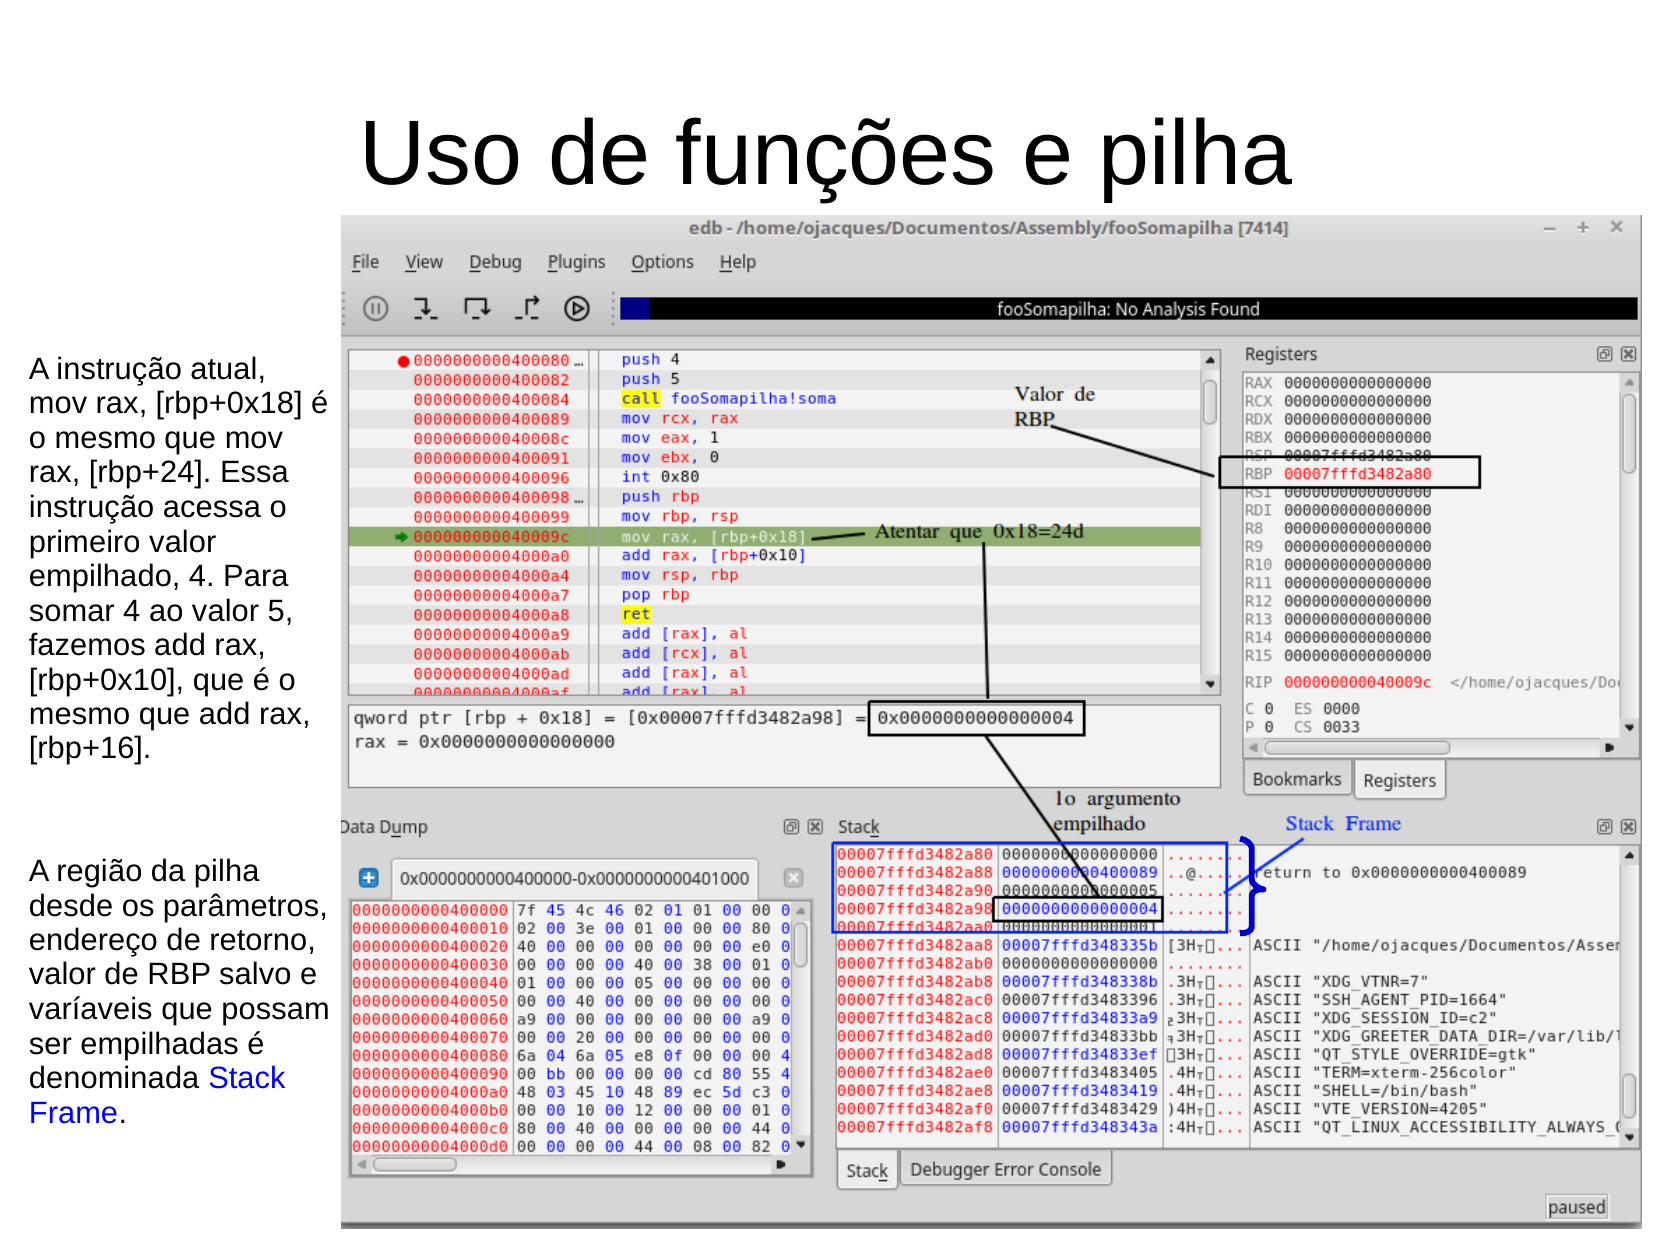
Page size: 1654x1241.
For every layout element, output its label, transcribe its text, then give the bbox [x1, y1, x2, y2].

title Uso de funções e pilha [82, 49, 1571, 257]
picture [341, 215, 1642, 1229]
list A instrução atual, mov rax, [rbp+0x18] é o mesmo que mov rax, [rbp+24]. Essa instrução acessa o primeiro valor empilhado, 4. Para somar 4 ao valor 5, fazemos add rax,[rbp+0x10], que é o mesmo que add rax, [rbp+16]. A região da pilha desde os parâmetros, endereço de retorno, valor de RBP salvo e varíaveis que possam ser empilhadas é denominada Stack Frame. [0, 290, 331, 1146]
